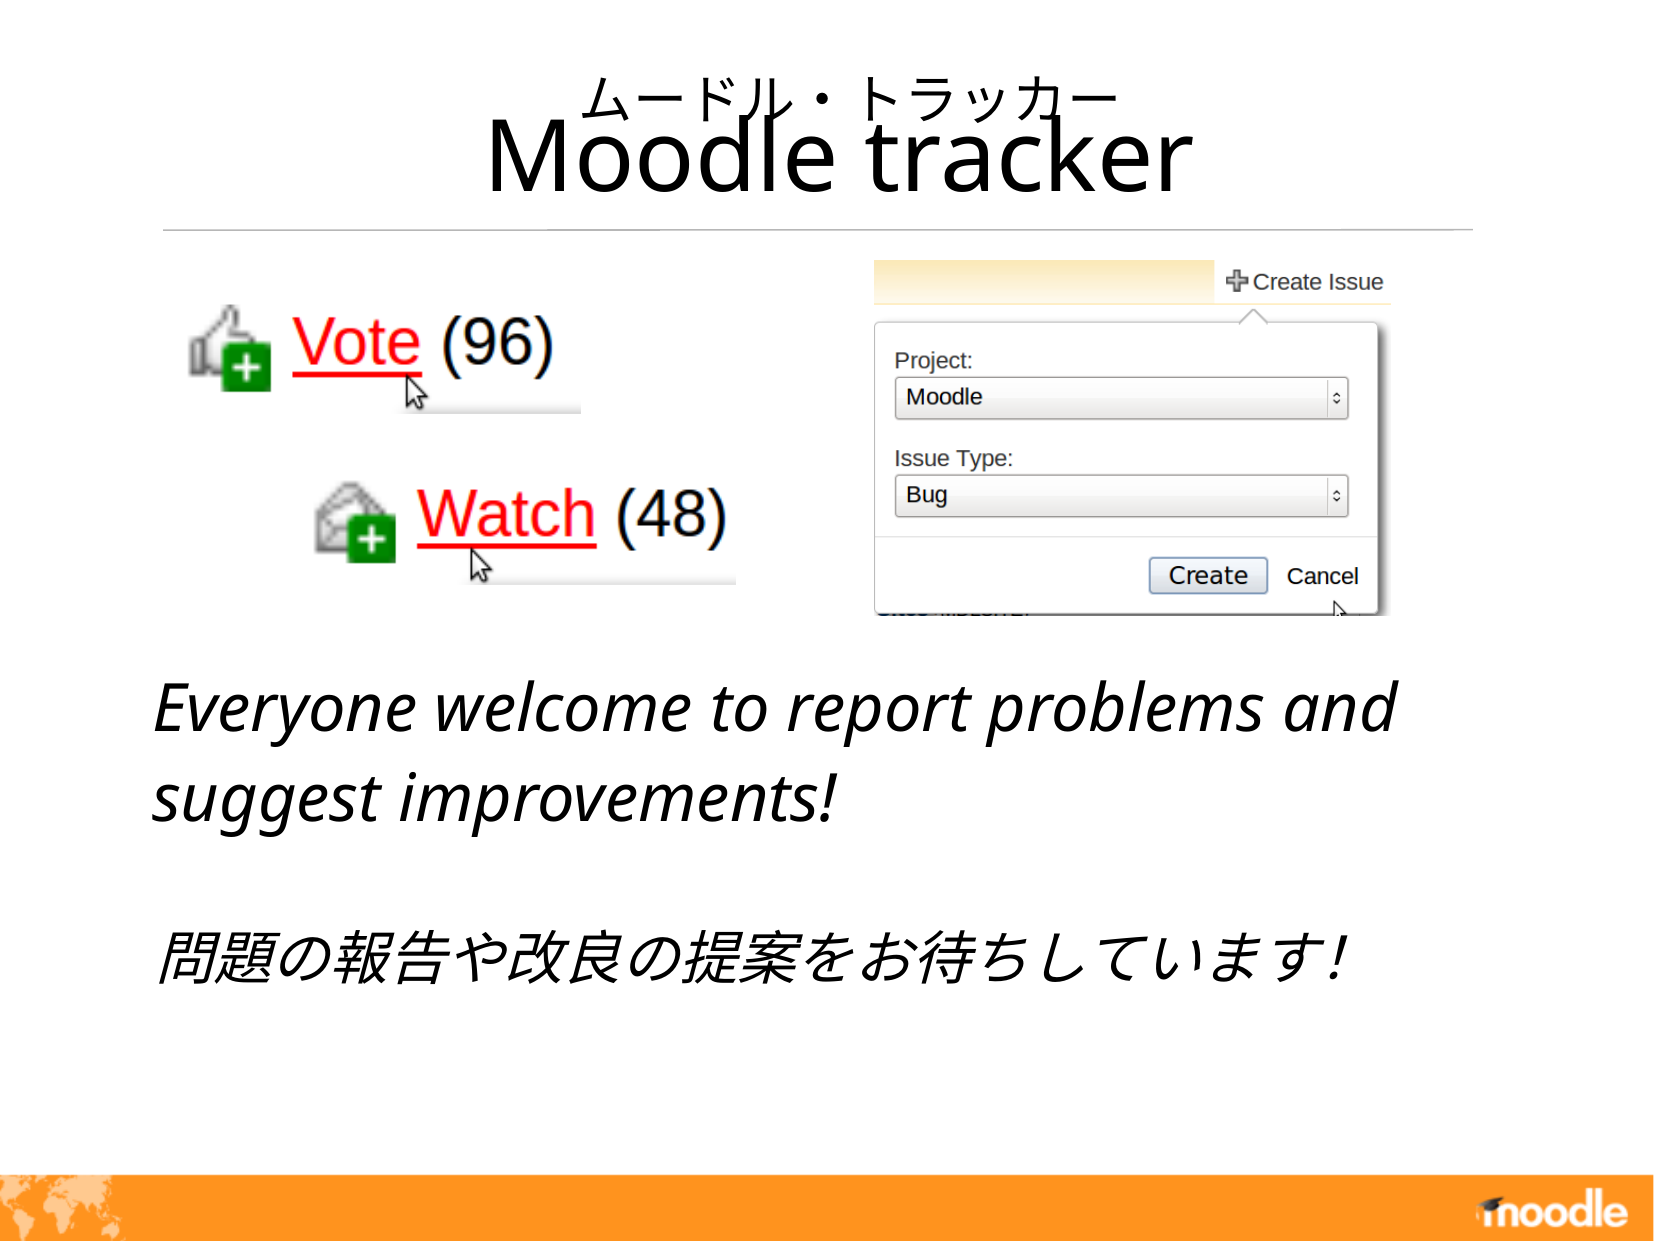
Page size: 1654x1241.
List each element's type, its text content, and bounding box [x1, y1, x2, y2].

picture [300, 465, 736, 585]
text_box 問題の報告や改良の提案をお待ちしています！ [105, 825, 1561, 1126]
text_box ムードル・トラッカー [360, 49, 1306, 125]
picture [0, 1172, 1654, 1241]
picture [874, 260, 1391, 616]
picture [165, 285, 581, 414]
title Moodle tracker [82, 49, 1571, 257]
text_box Everyone welcome to report problems and suggest improvements! [101, 652, 1500, 878]
